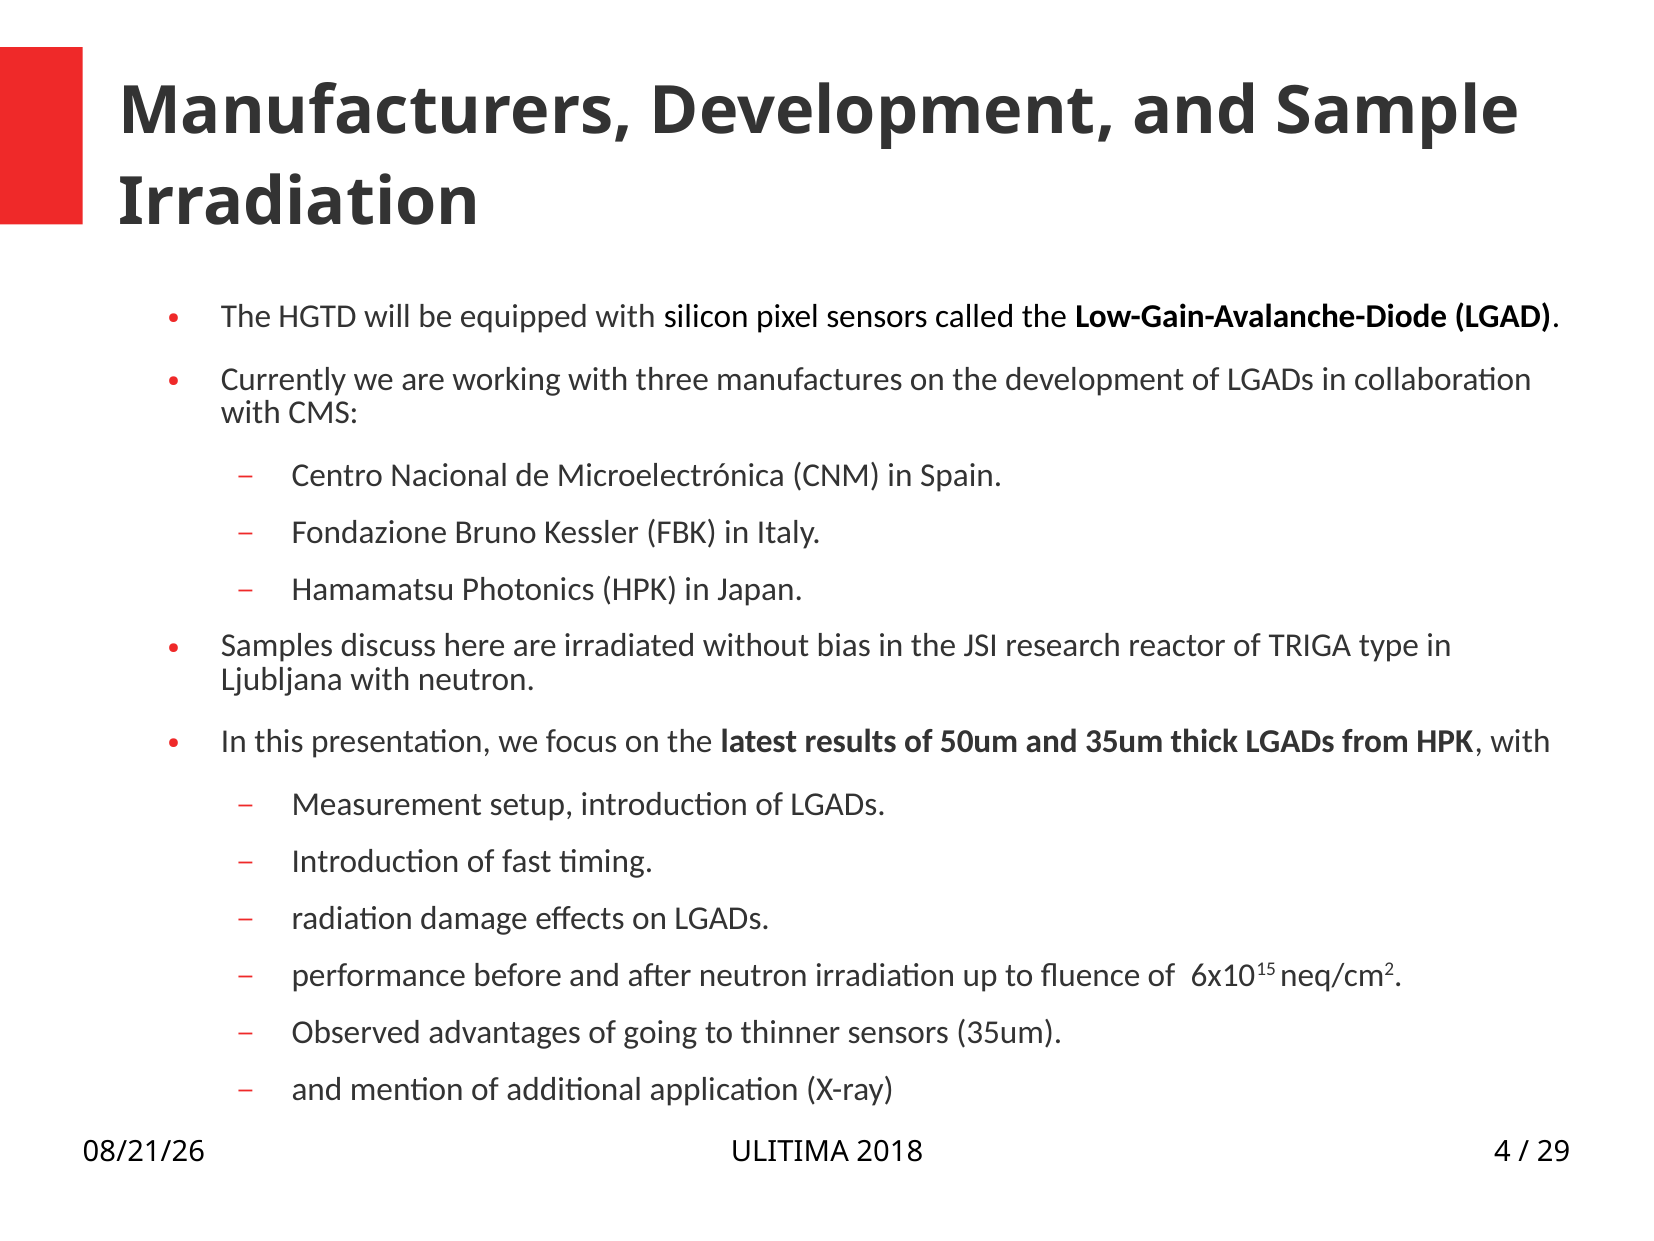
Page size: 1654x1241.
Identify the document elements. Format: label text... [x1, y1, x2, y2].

list The HGTD will be equipped with silicon pixel sensors called the Low-Gain-Avalanche-Diode (LGAD). Currently we are working with three manufactures on the development of LGADs in collaboration with CMS: Centro Nacional de Microelectrónica (CNM) in Spain. Fondazione Bruno Kessler (FBK) in Italy. Hamamatsu Photonics (HPK) in Japan. Samples discuss here are irradiated without bias in the JSI research reactor of TRIGA type in Ljubljana with neutron. In this presentation, we focus on the latest results of 50um and 35um thick LGADs from HPK, with Measurement setup, introduction of LGADs. Introduction of fast timing. radiation damage effects on LGADs. performance before and after neutron irradiation up to fluence of 6x1015 neq/cm2. Observed advantages of going to thinner sensors (35um). and mention of additional application (X-ray) [150, 240, 1567, 960]
title Manufacturers, Development, and Sample Irradiation [118, 49, 1571, 257]
